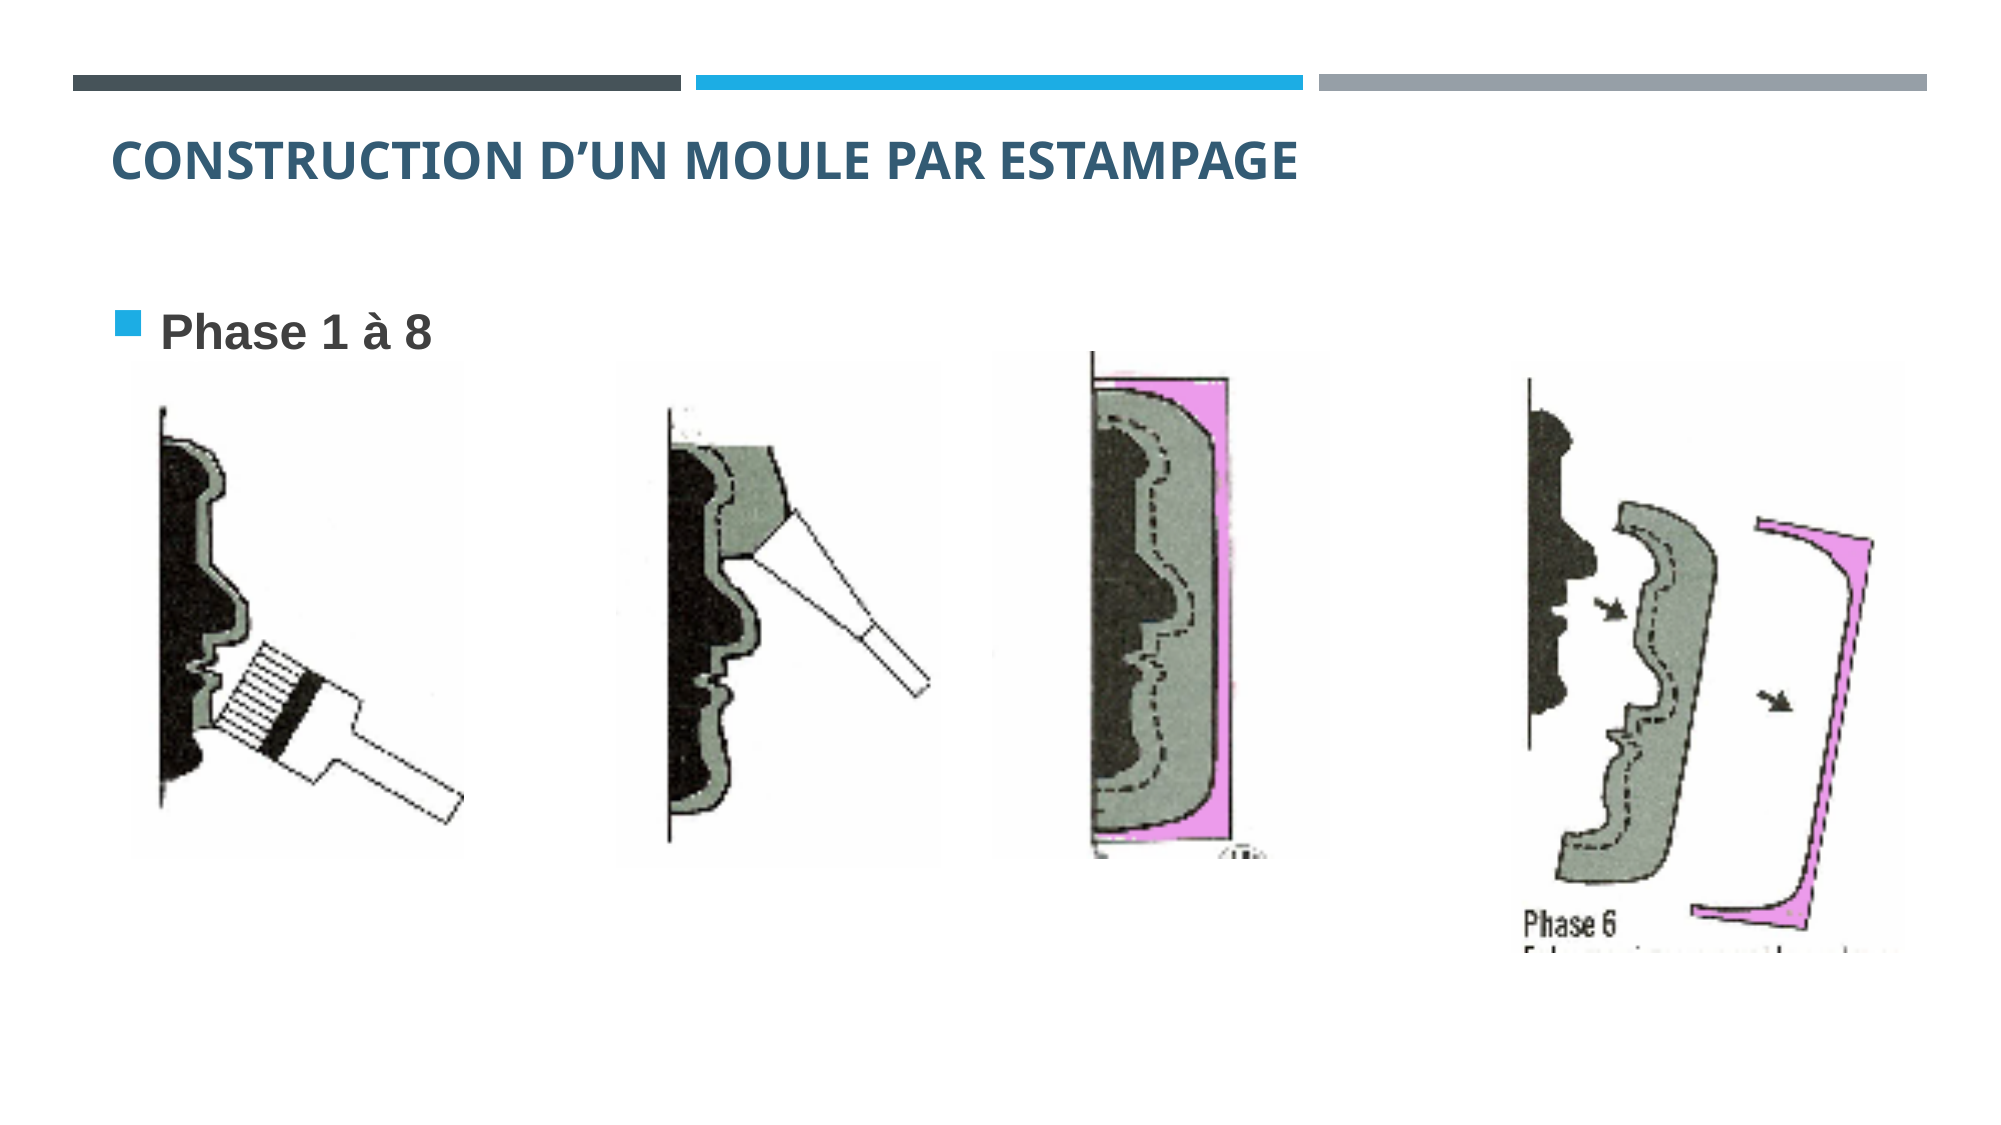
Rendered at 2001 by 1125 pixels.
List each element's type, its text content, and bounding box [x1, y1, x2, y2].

chart [992, 351, 1330, 859]
chart [1511, 361, 1905, 953]
list Phase 1 à 8 [95, 207, 1905, 981]
chart [616, 361, 941, 869]
title Construction d’un moule par estampage [95, 115, 1905, 198]
chart [131, 361, 464, 859]
